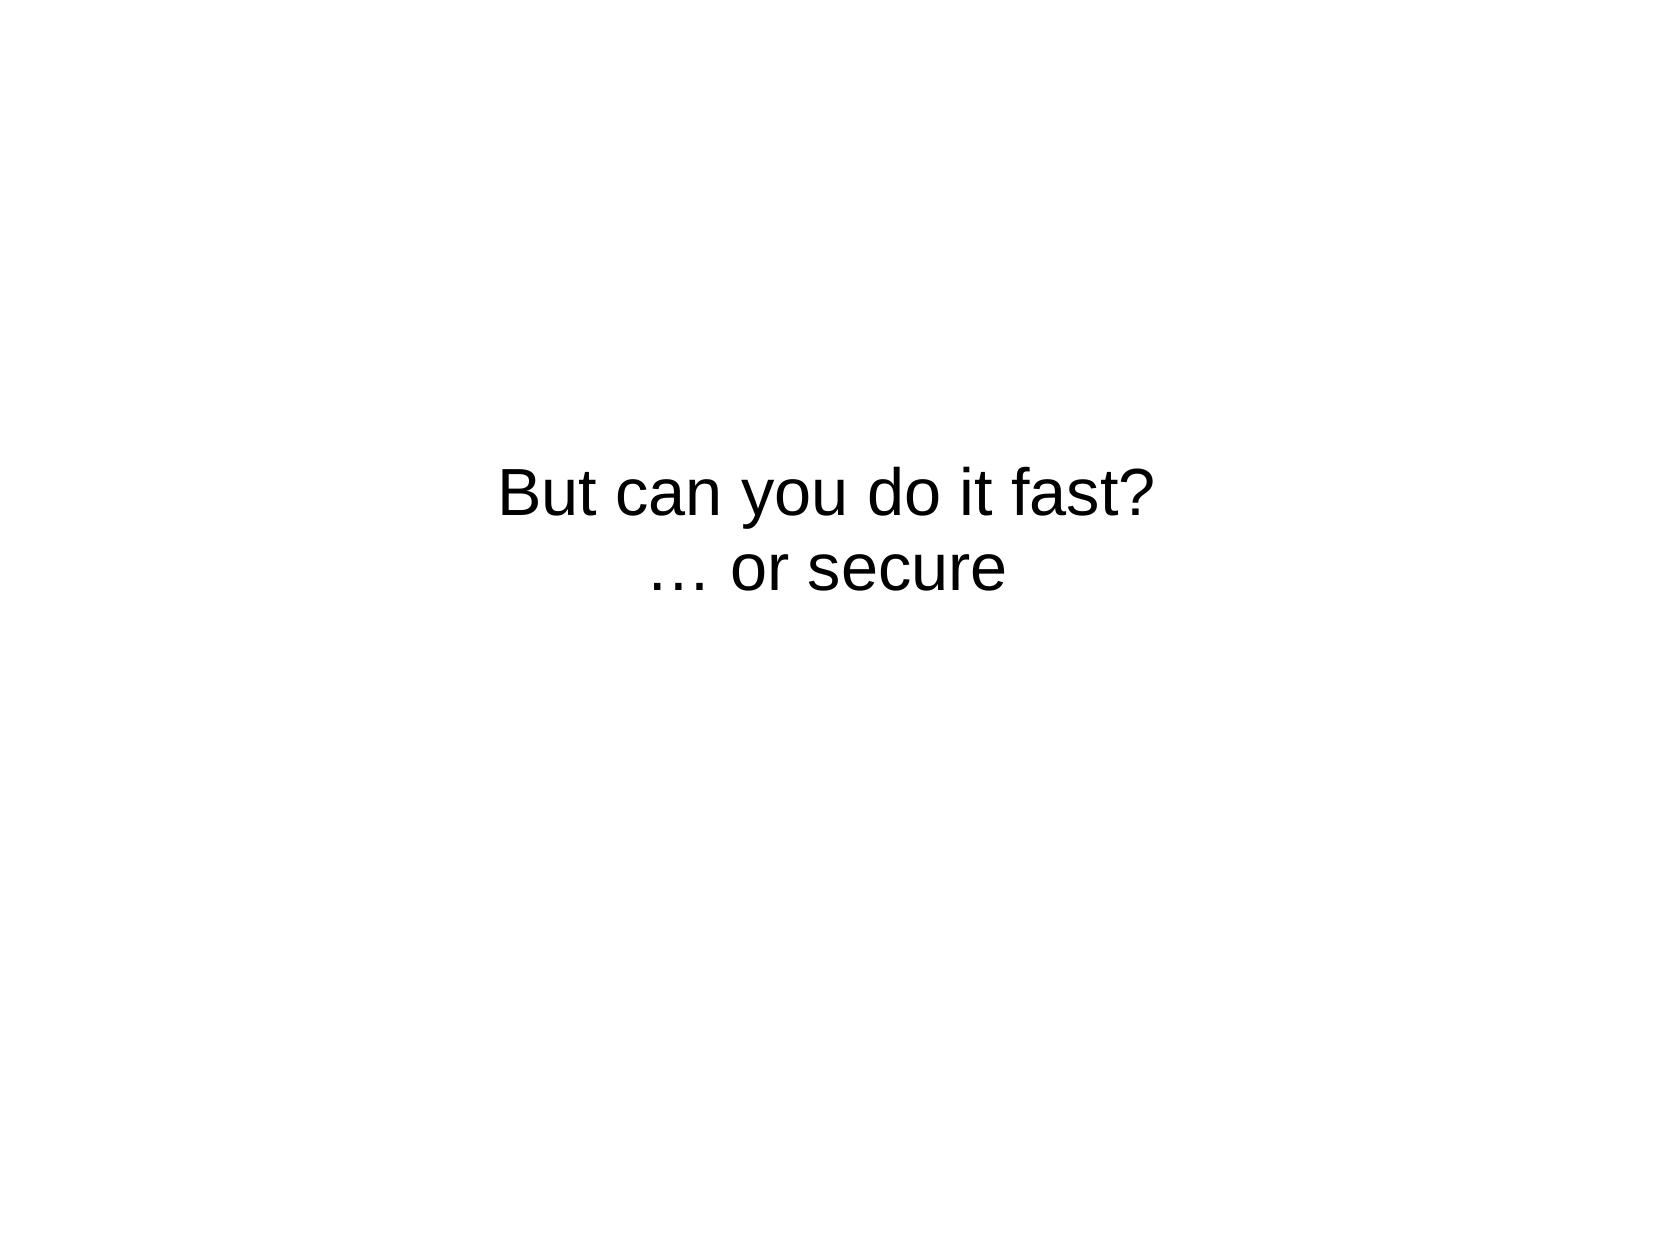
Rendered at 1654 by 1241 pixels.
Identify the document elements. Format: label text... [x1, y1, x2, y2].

subtitle But can you do it fast? … or secure [82, 49, 1571, 1010]
